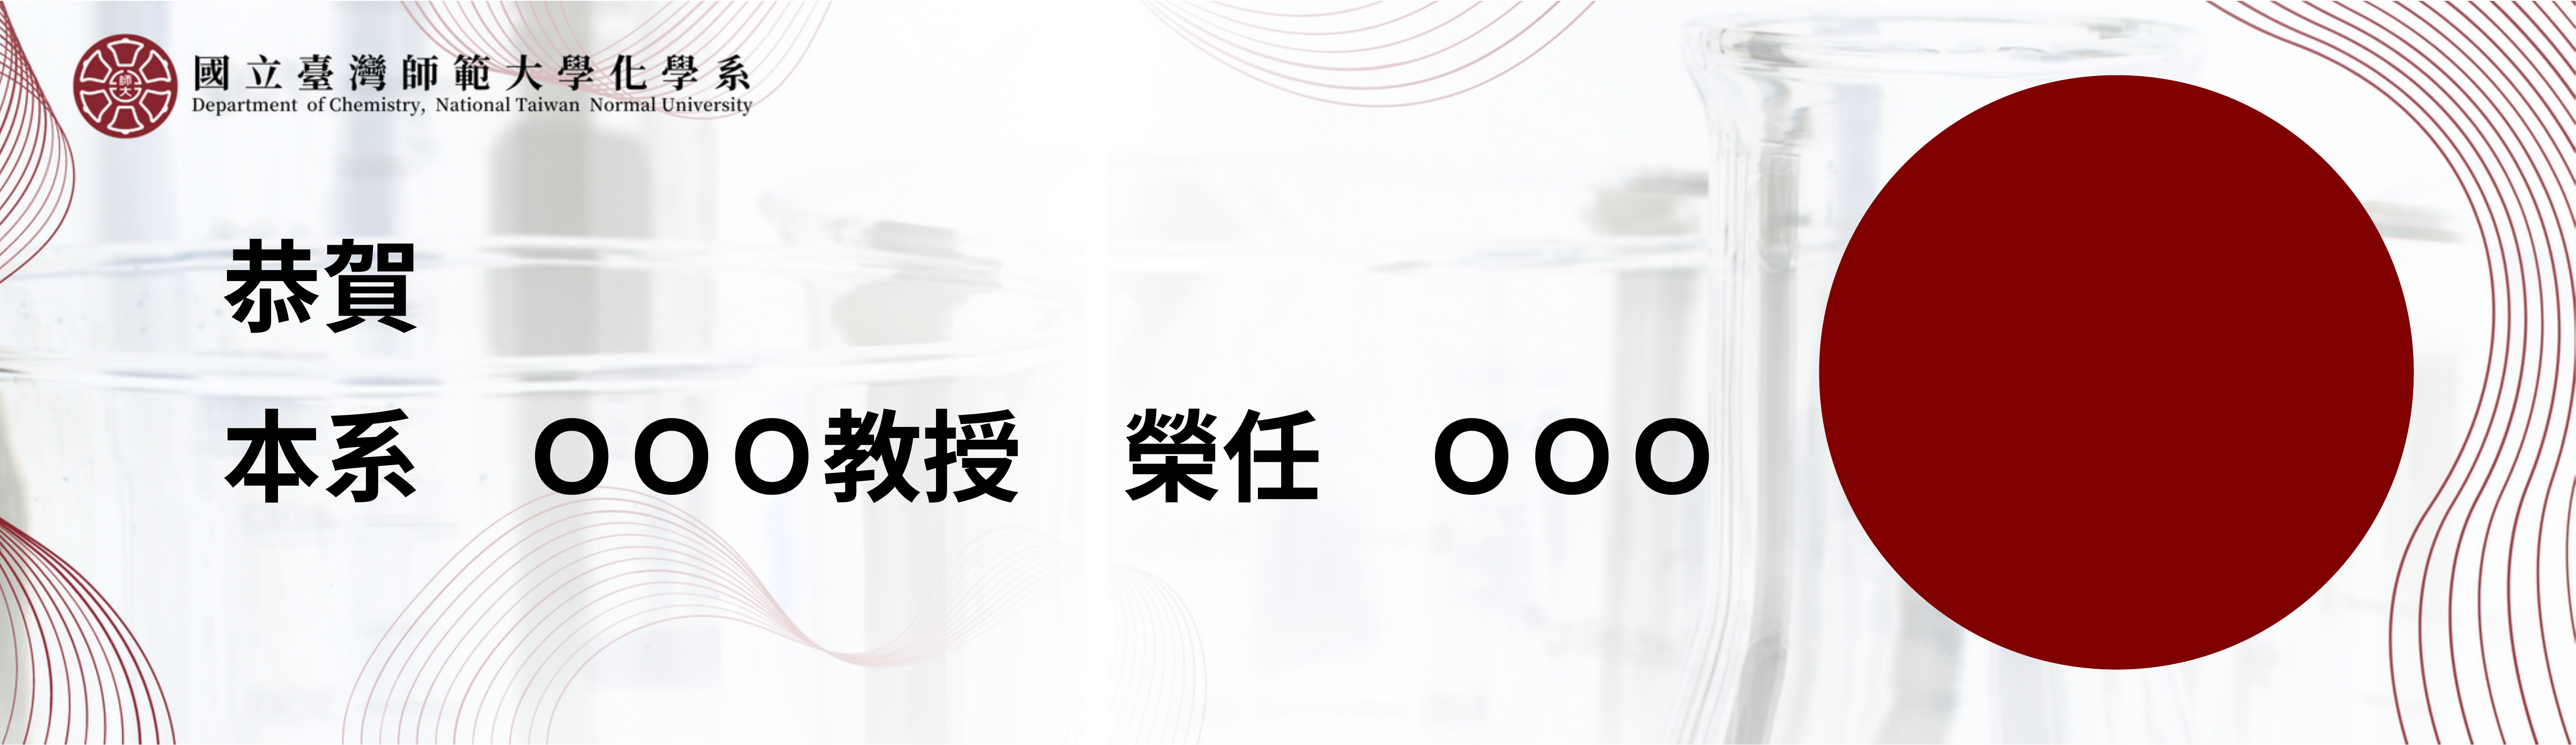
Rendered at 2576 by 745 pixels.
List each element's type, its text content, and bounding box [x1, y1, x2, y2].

text_box [0, 1, 2576, 745]
text_box 恭賀 本系 ＯＯＯ教授 榮任 ＯＯＯ [222, 174, 1819, 500]
